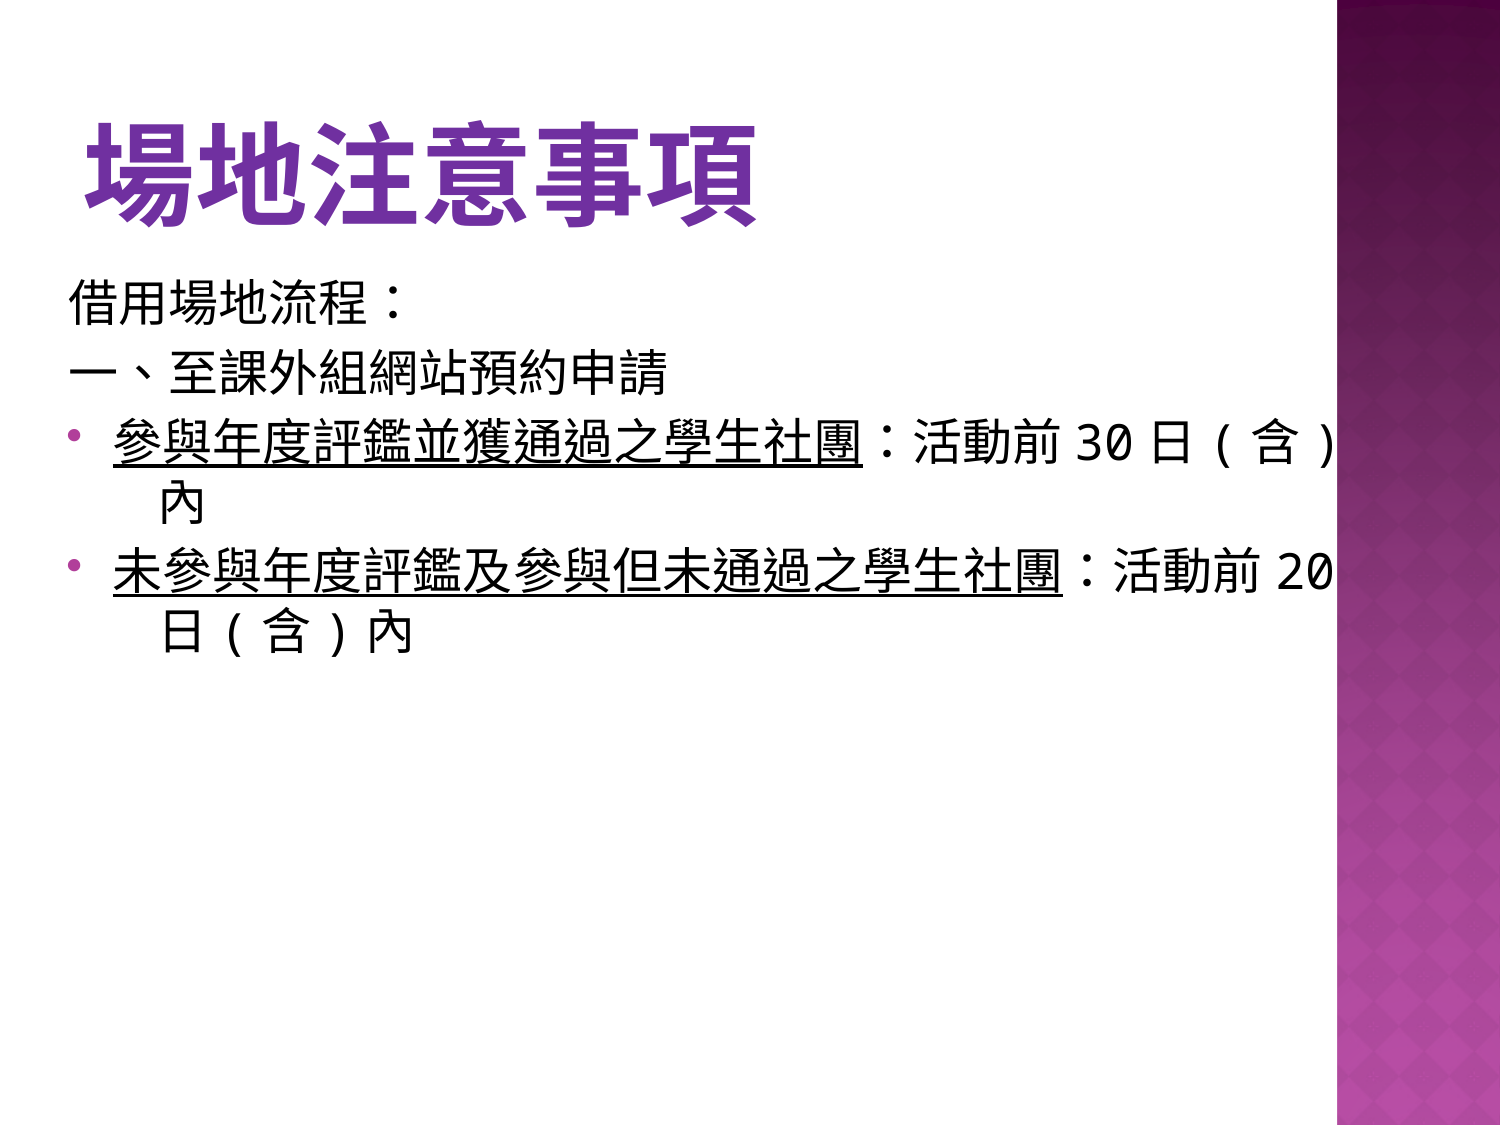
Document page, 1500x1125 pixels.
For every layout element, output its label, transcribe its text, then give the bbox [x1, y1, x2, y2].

list 借用場地流程： 一、至課外組網站預約申請 參與年度評鑑並獲通過之學生社團：活動前30日(含)內 未參與年度評鑑及參與但未通過之學生社團：活動前20日(含)內 [53, 264, 1365, 1060]
title 場地注意事項 [75, 52, 1263, 241]
